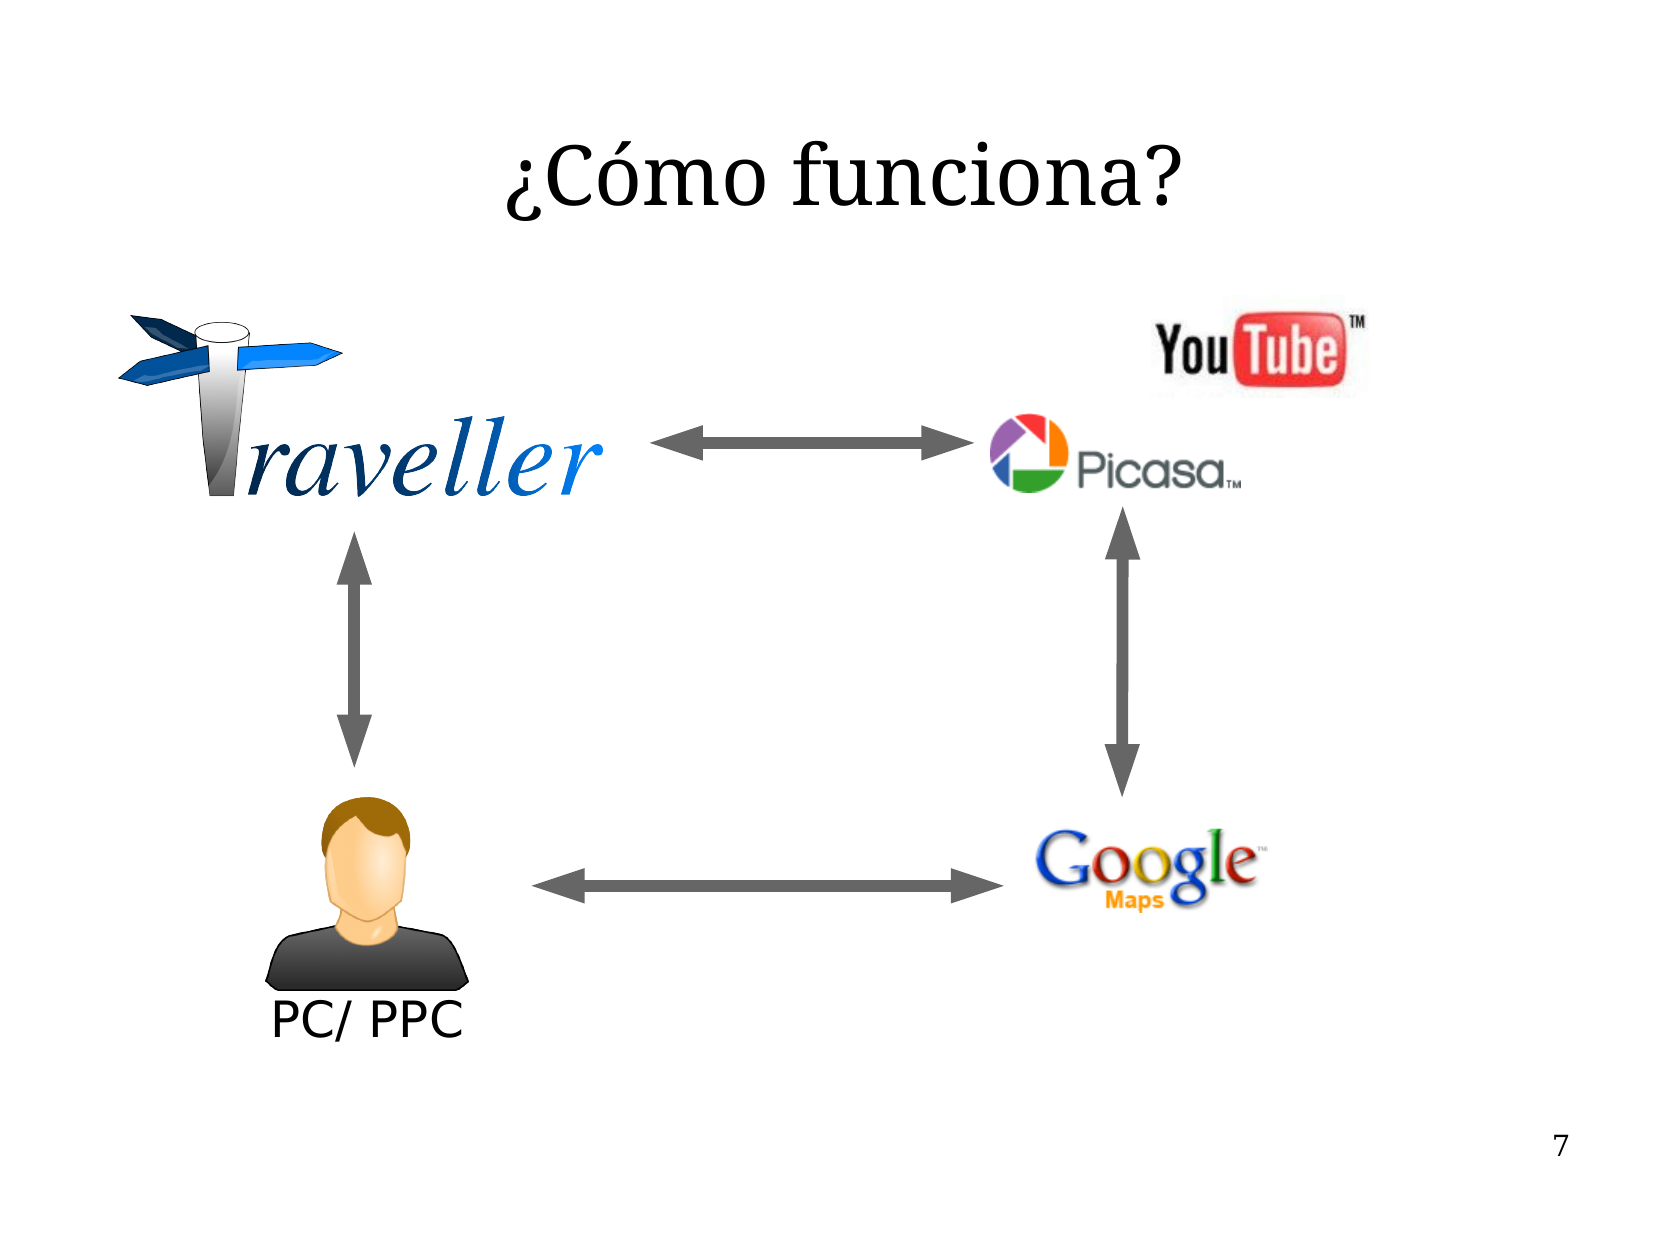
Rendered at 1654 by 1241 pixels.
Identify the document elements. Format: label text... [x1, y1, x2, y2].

text_box PC/ PPC [252, 992, 475, 1071]
picture [1151, 295, 1370, 398]
subtitle [82, 297, 1571, 1117]
picture [265, 797, 469, 991]
picture [1033, 826, 1268, 913]
picture [118, 315, 603, 502]
title ¿Cómo funciona? [82, 18, 1571, 288]
picture [990, 413, 1241, 493]
